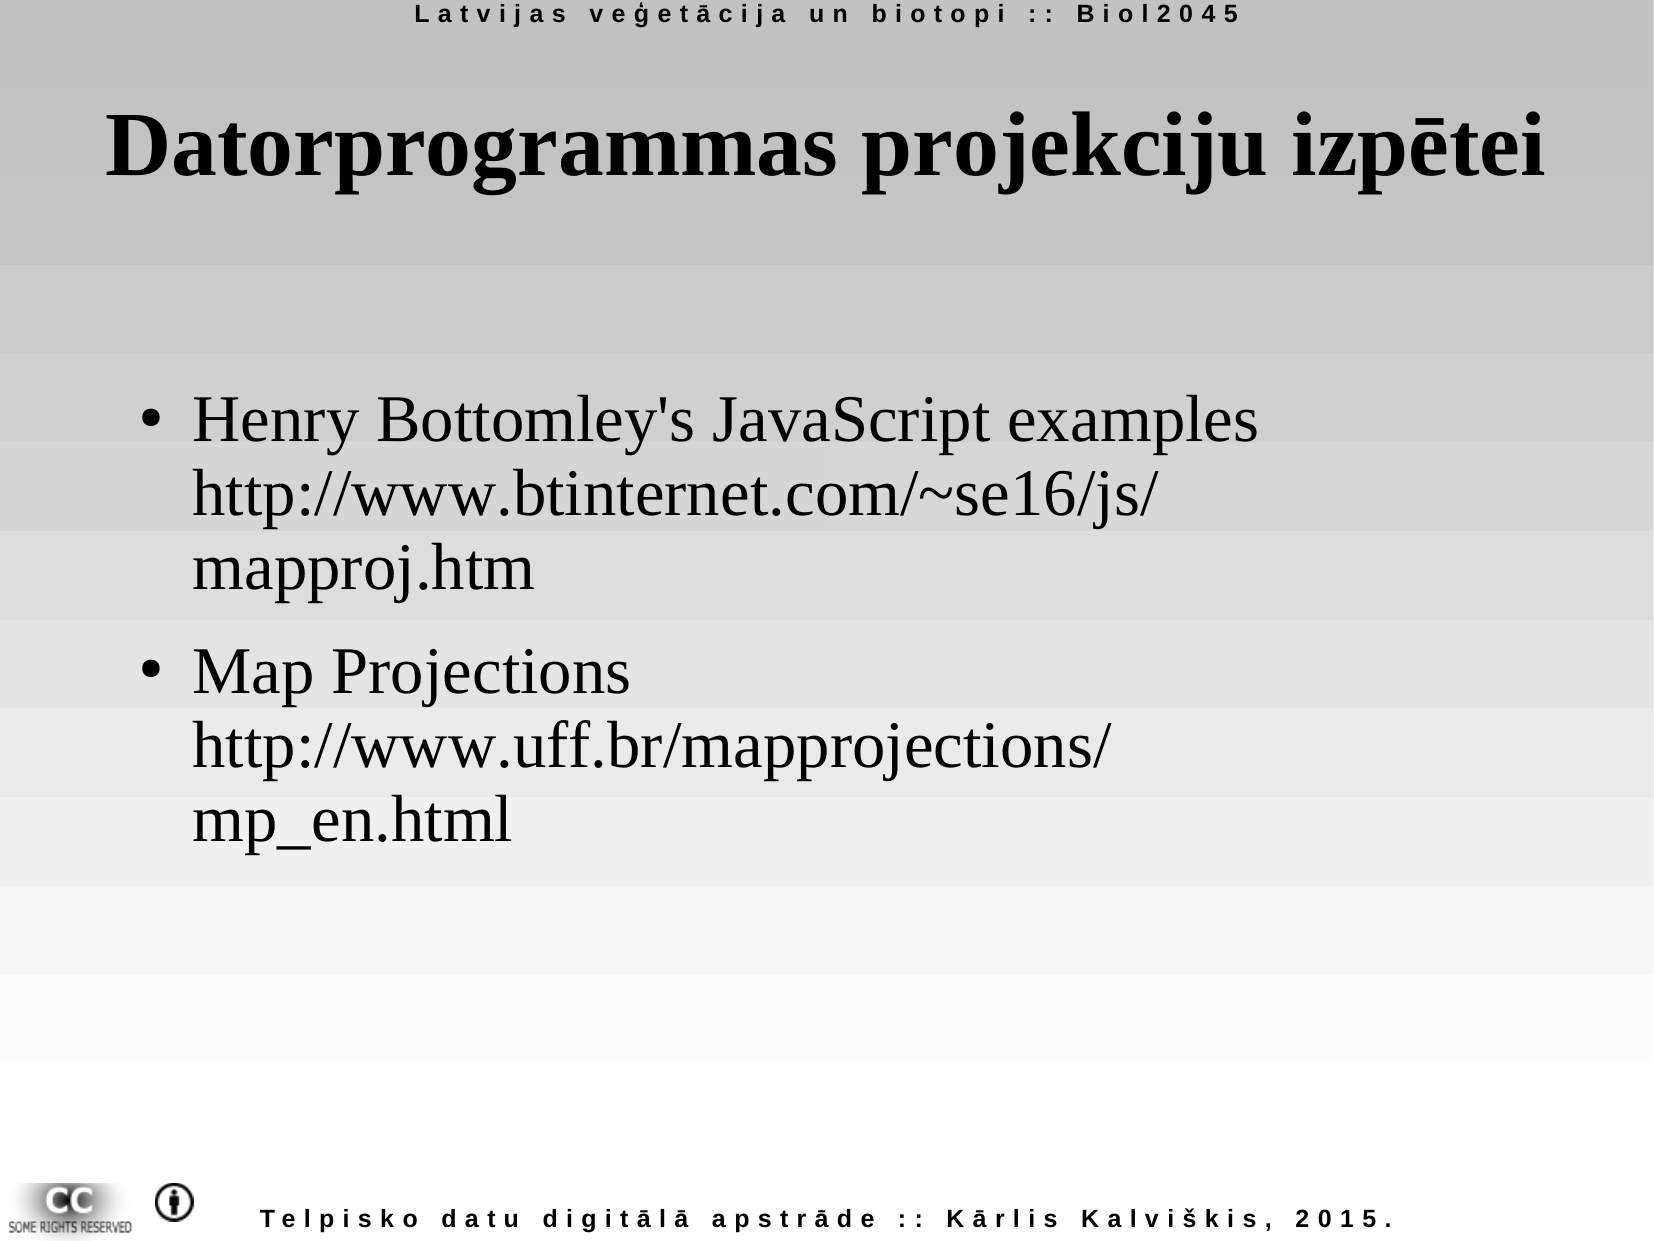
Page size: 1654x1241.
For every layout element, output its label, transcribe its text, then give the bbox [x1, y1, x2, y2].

list Henry Bottomley's JavaScript examples http://www.btinternet.com/~se16/js/ mapproj.htm Map Projections http://www.uff.br/mapprojections/ mp_en.html [121, 381, 1534, 1194]
title Datorprogrammas projekciju izpētei [0, 1, 1654, 287]
picture [0, 287, 1654, 1241]
